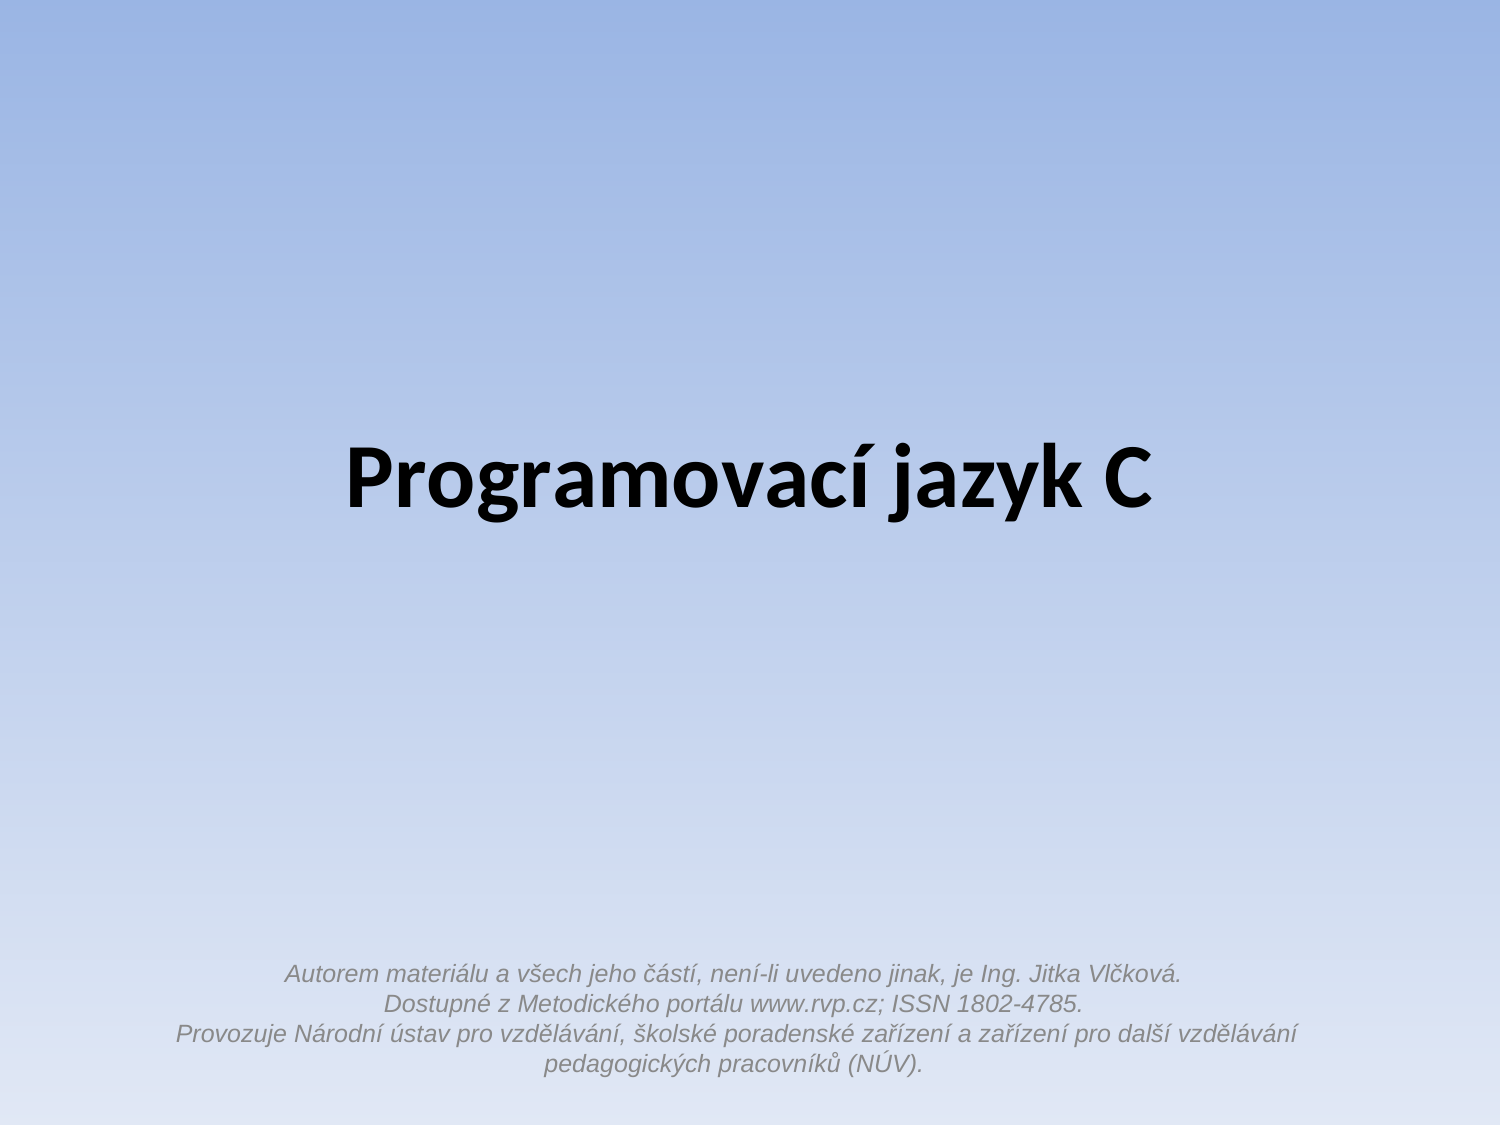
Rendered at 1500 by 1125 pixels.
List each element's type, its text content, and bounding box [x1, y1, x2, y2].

text_box Autorem materiálu a všech jeho částí, není-li uvedeno jinak, je Ing. Jitka Vlčková. Dostupné z Metodického portálu www.rvp.cz; ISSN 1802-4785. Provozuje Národní ústav pro vzdělávání, školské poradenské zařízení a zařízení pro další vzdělávání pedagogických pracovníků (NÚV). [123, 987, 1353, 1048]
title Programovací jazyk C [112, 349, 1388, 592]
